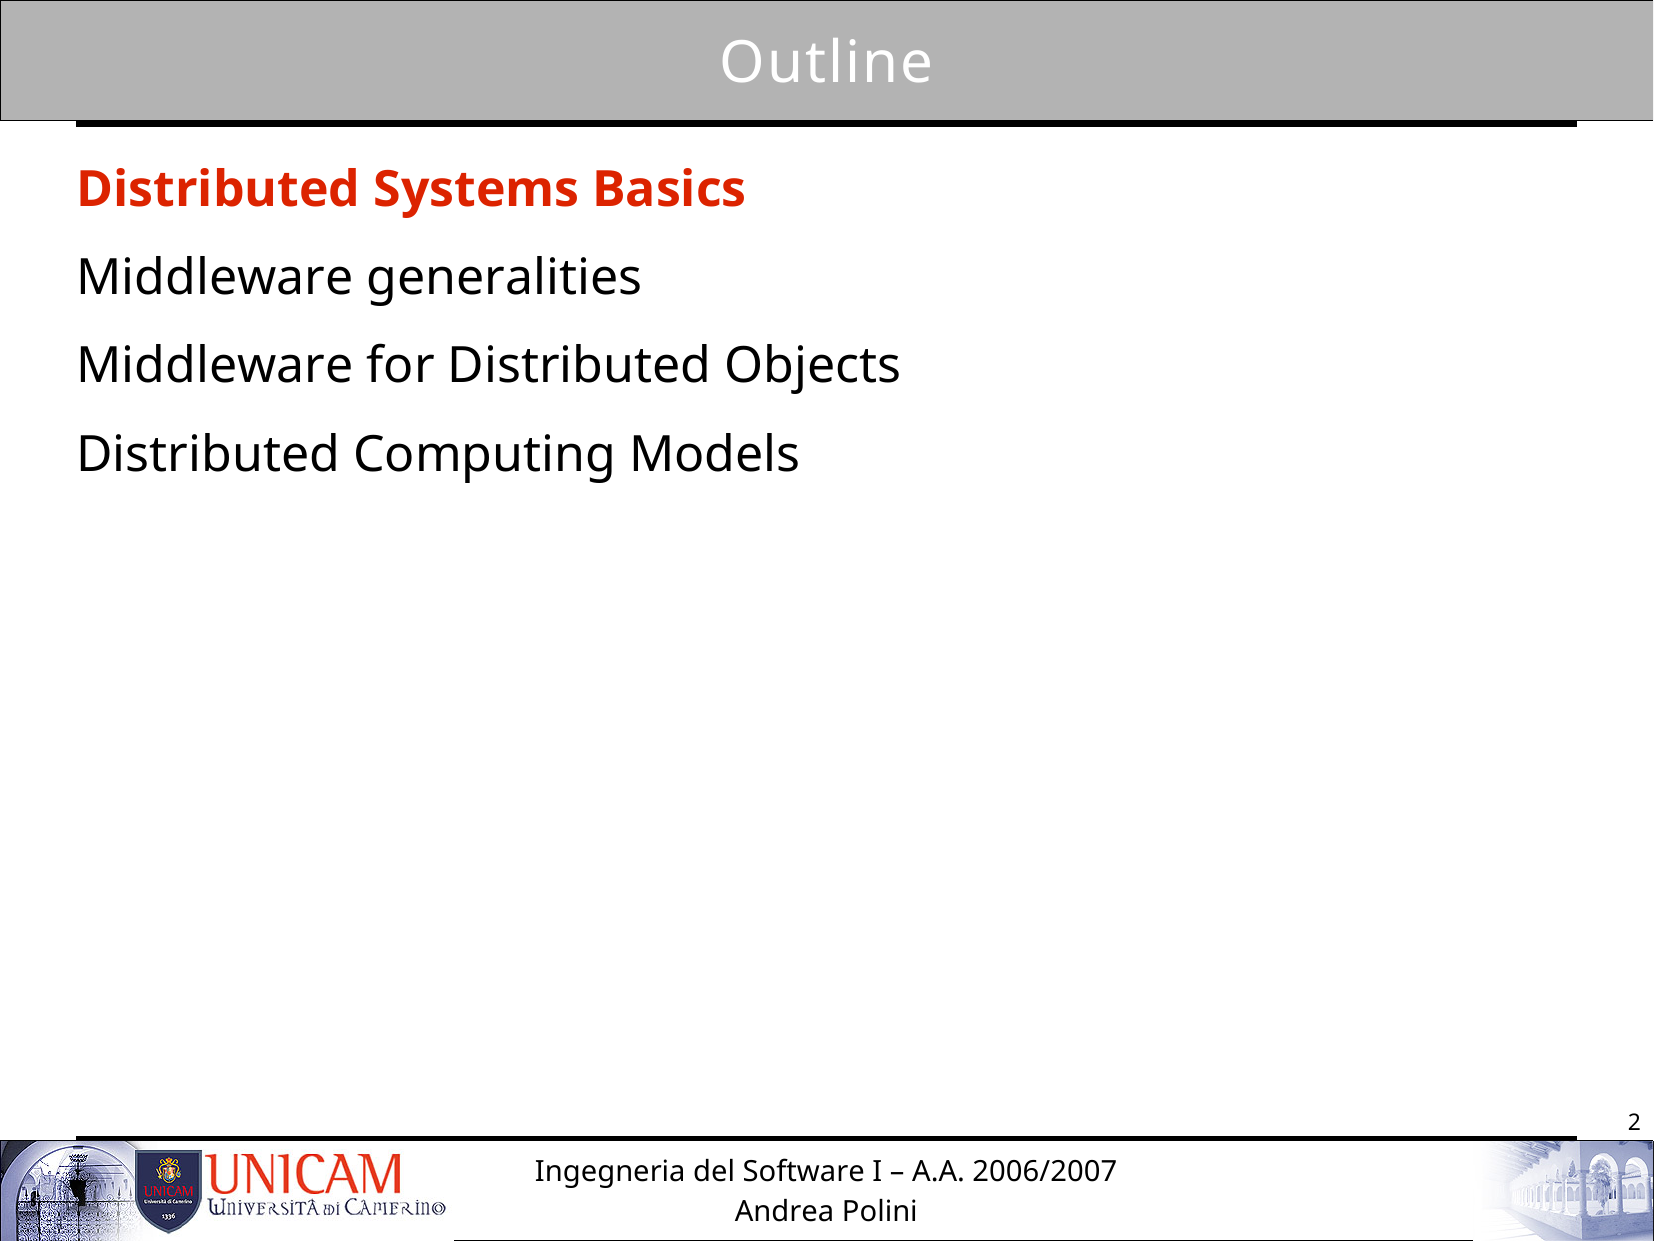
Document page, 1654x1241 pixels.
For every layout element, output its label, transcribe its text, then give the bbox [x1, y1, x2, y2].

picture [1473, 1141, 1654, 1241]
title Outline [0, 0, 1653, 121]
picture [0, 1141, 454, 1241]
list Distributed Systems Basics Middleware generalities Middleware for Distributed Objects Distributed Computing Models [76, 152, 1577, 671]
